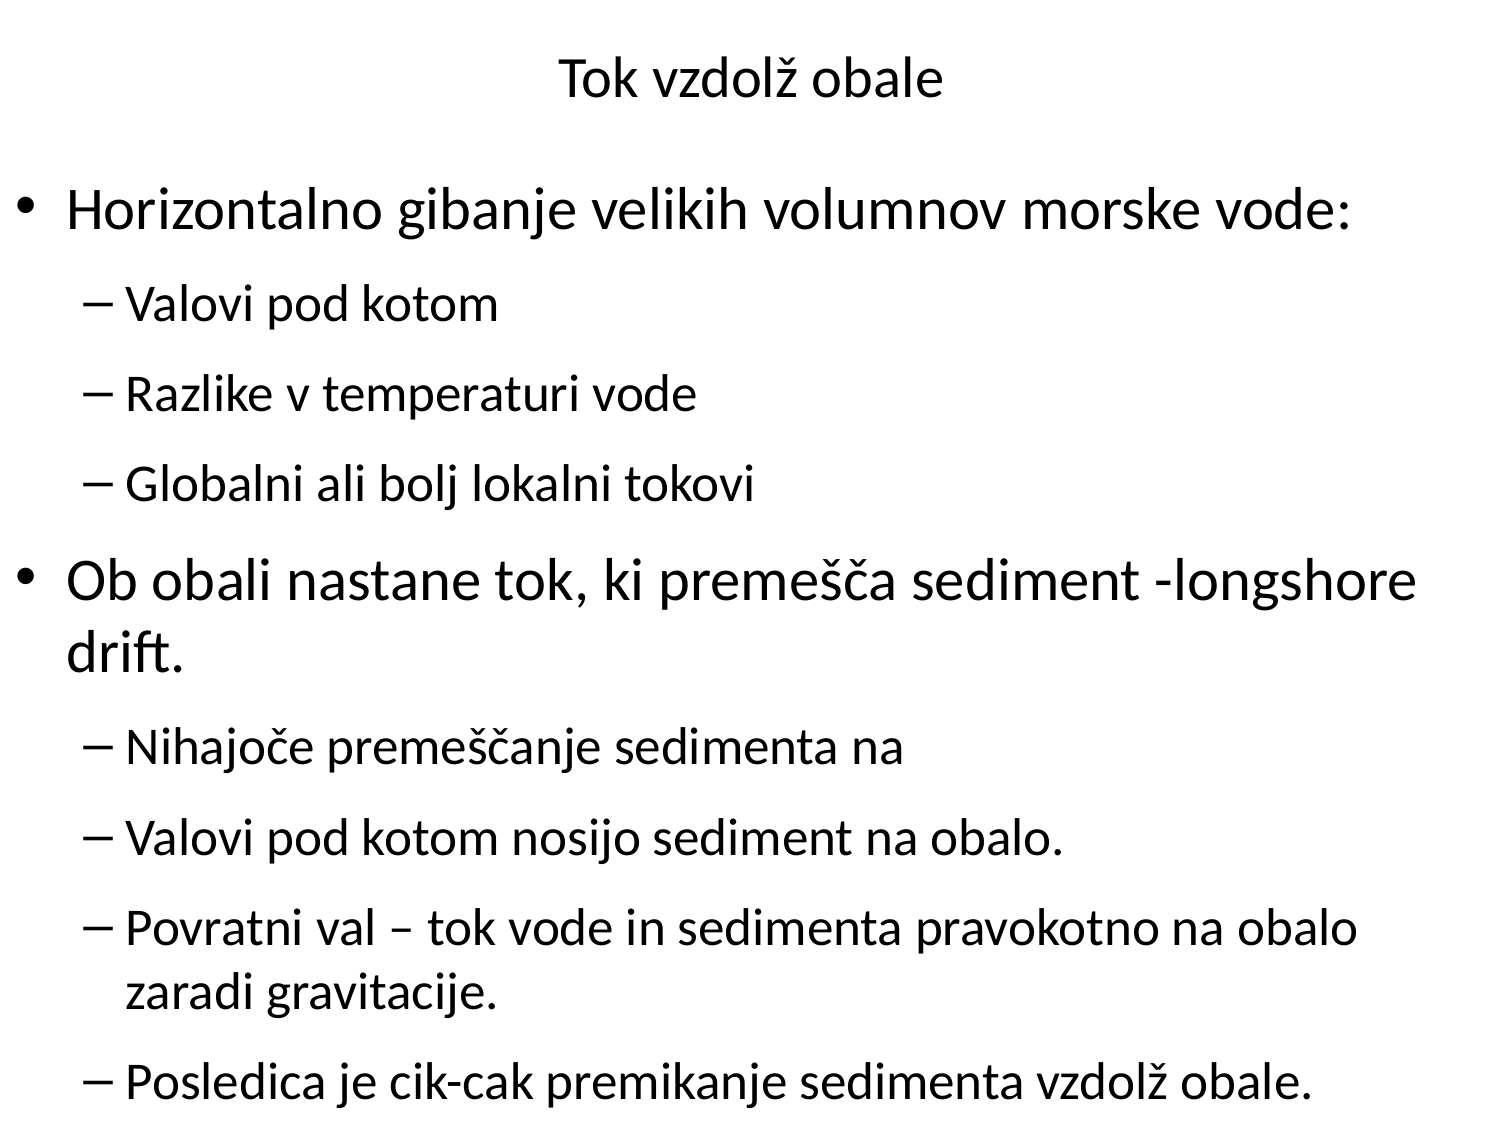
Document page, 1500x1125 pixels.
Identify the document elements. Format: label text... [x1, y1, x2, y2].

list Horizontalno gibanje velikih volumnov morske vode: Valovi pod kotom Razlike v temperaturi vode Globalni ali bolj lokalni tokovi Ob obali nastane tok, ki premešča sediment -longshore drift. Nihajoče premeščanje sedimenta na Valovi pod kotom nosijo sediment na obalo. Povratni val – tok vode in sedimenta pravokotno na obalo zaradi gravitacije. Posledica je cik-cak premikanje sedimenta vzdolž obale. [0, 160, 1500, 1125]
title Tok vzdolž obale [76, 30, 1427, 160]
